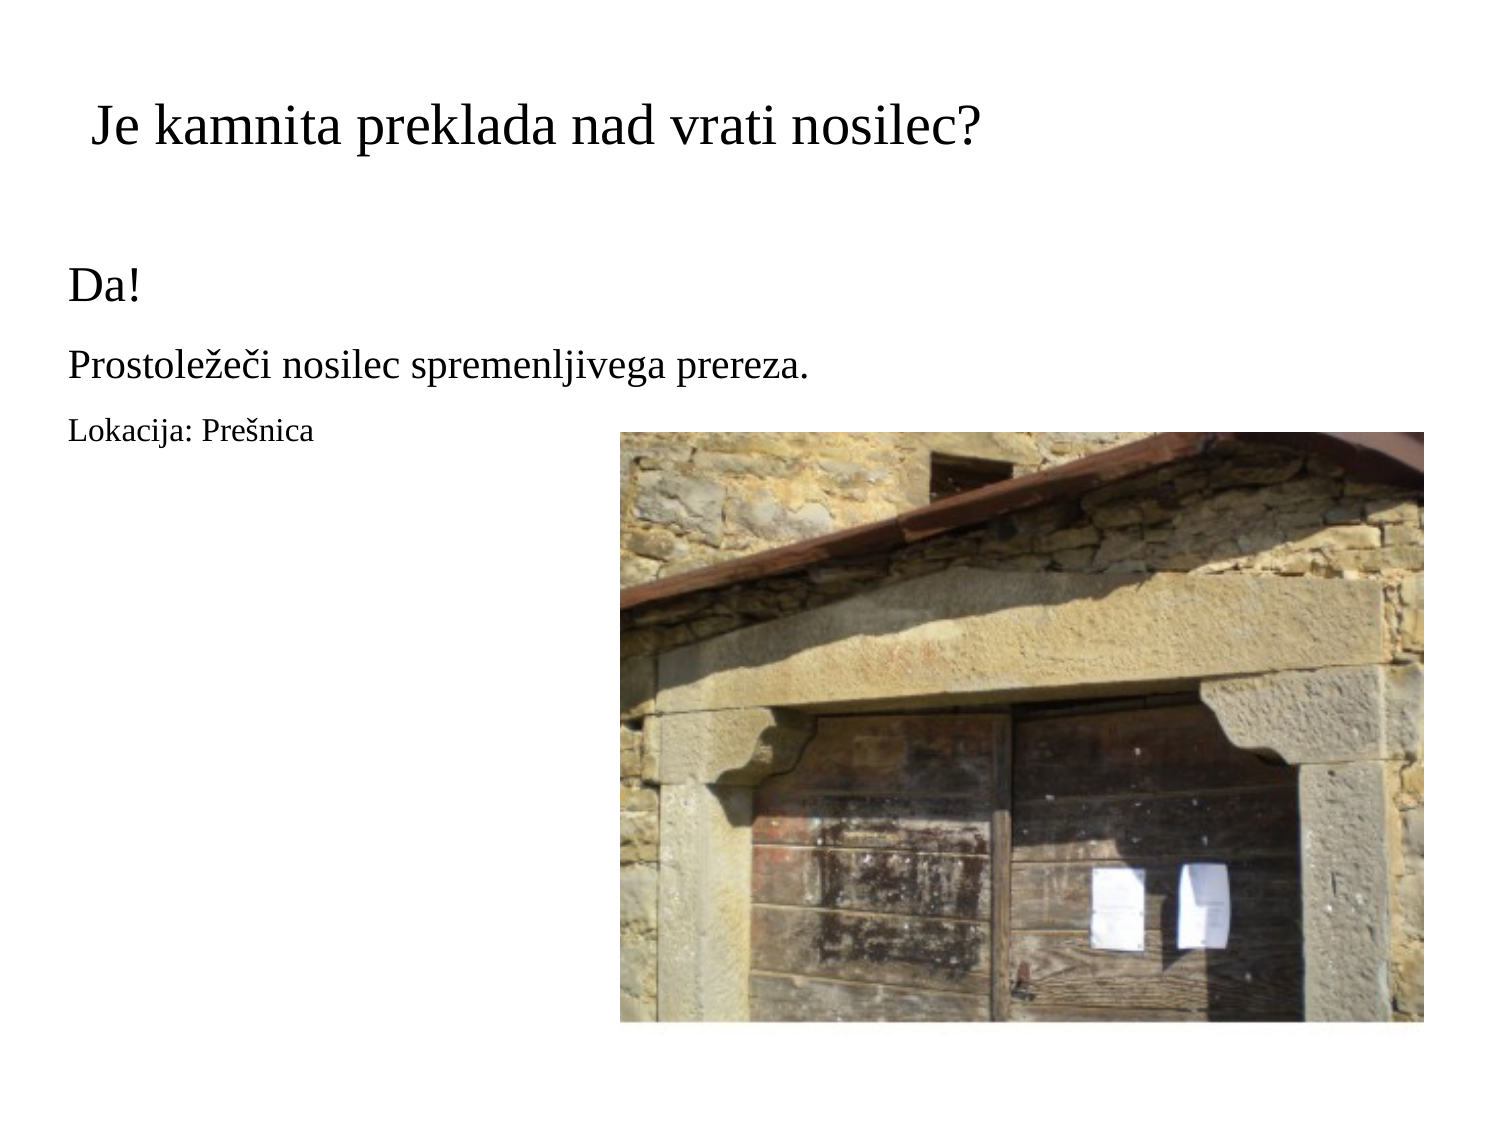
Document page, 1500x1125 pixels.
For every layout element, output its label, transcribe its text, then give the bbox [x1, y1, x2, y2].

picture [620, 432, 1424, 1035]
text_box Da! Prostoležeči nosilec spremenljivega prereza. Lokacija: Prešnica [53, 243, 1235, 517]
text_box Je kamnita preklada nad vrati nosilec? [76, 78, 1317, 164]
